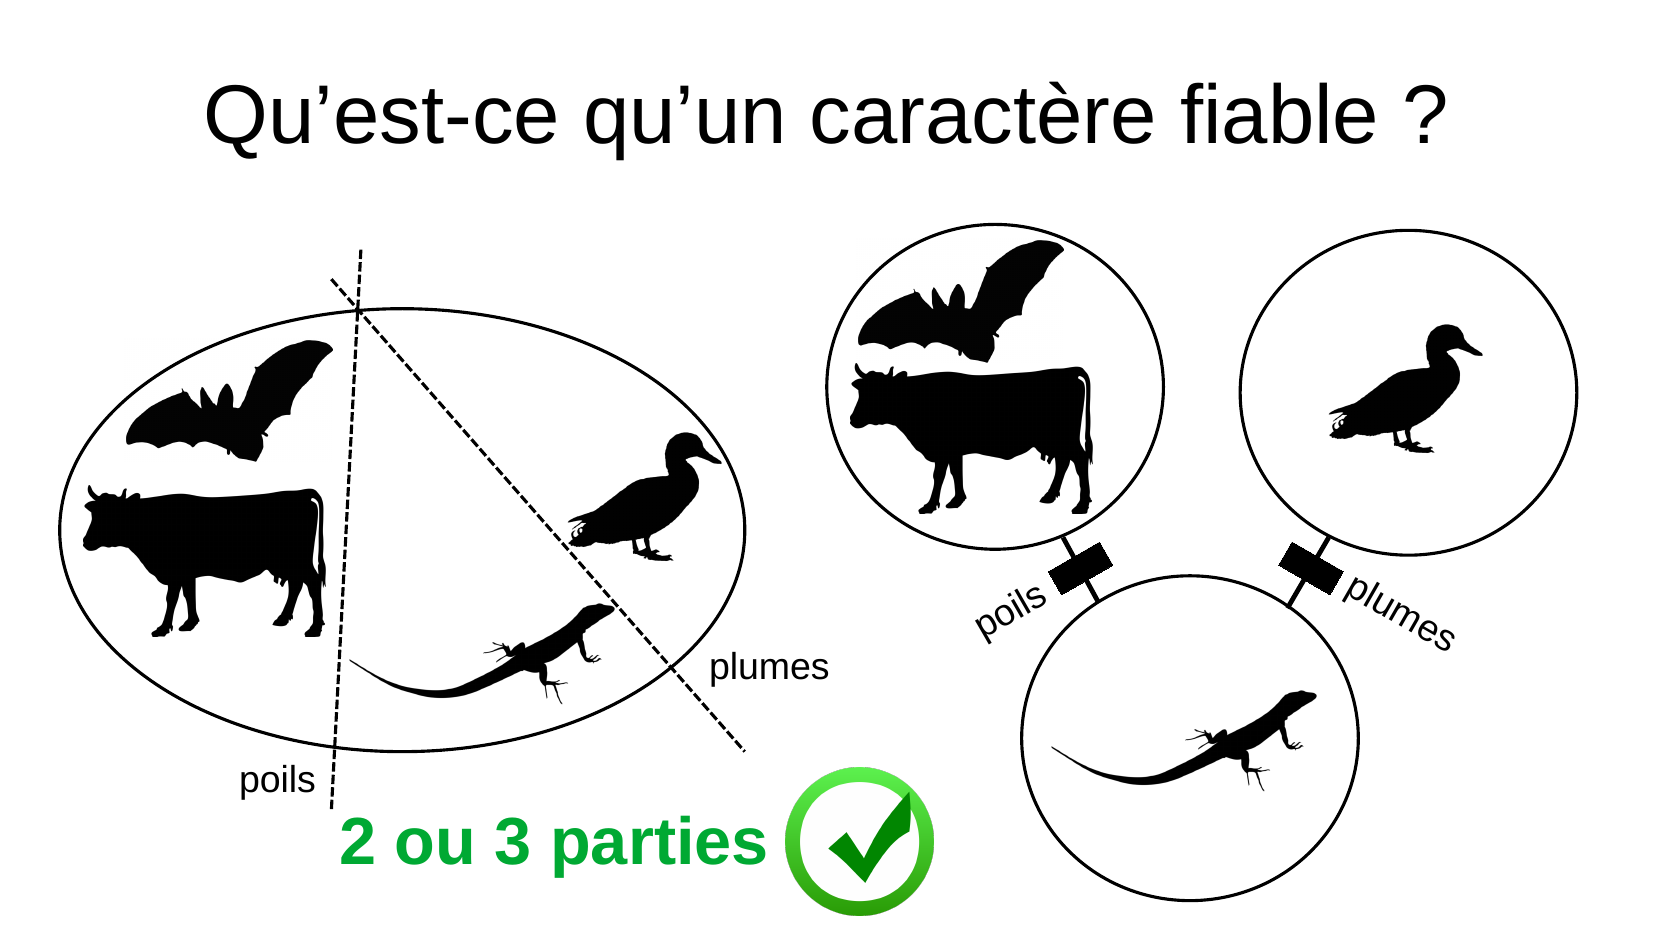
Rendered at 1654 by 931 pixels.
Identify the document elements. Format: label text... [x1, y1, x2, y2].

title Qu’est-ce qu’un caractère fiable ? [82, 37, 1571, 193]
text_box plumes [1302, 550, 1482, 712]
text_box poils [949, 558, 1071, 661]
picture [349, 603, 615, 705]
picture [785, 767, 934, 916]
text_box poils [224, 751, 331, 809]
text_box plumes [694, 637, 845, 737]
text_box [1278, 542, 1344, 595]
text_box [1048, 542, 1113, 595]
picture [567, 432, 722, 562]
picture [83, 485, 326, 637]
picture [850, 238, 1093, 514]
text_box 2 ou 3 parties [324, 797, 785, 916]
picture [124, 338, 333, 463]
picture [1328, 324, 1483, 454]
picture [1051, 690, 1317, 792]
